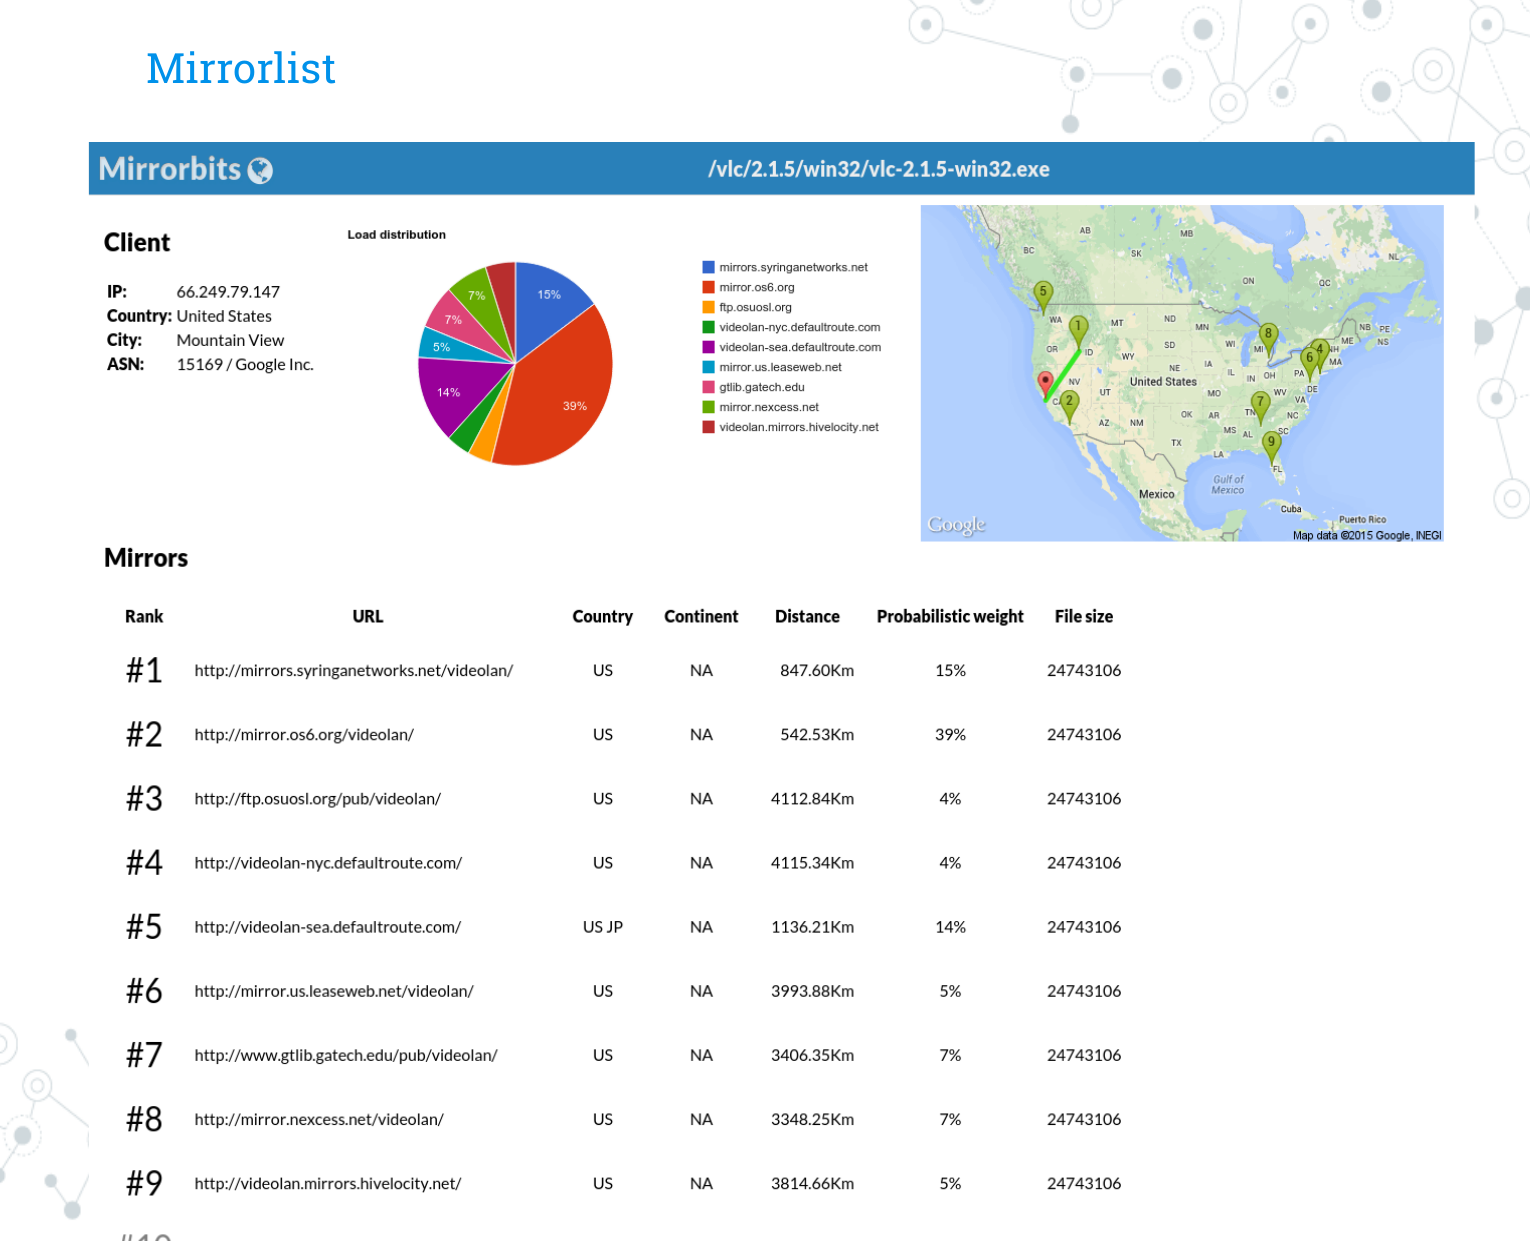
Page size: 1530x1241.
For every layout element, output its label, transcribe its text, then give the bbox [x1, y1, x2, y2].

picture [0, 0, 1530, 1241]
title Mirrorlist [131, 0, 1399, 108]
